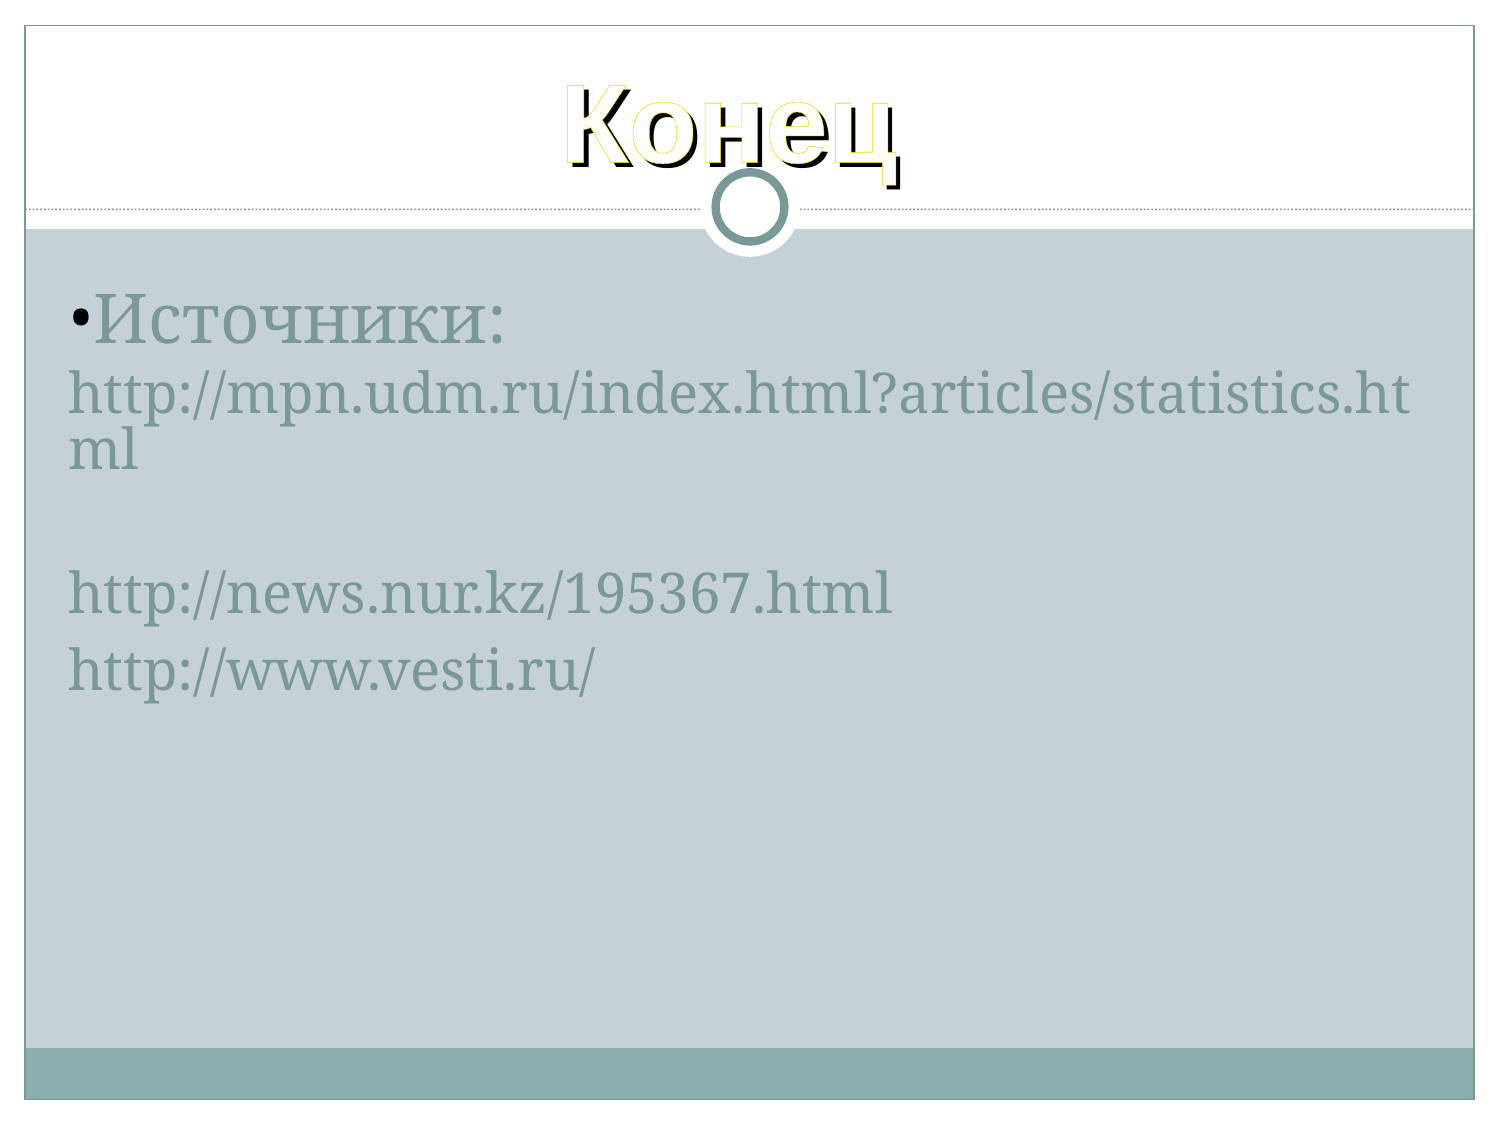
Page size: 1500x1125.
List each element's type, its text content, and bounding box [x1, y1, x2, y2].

text_box Конец [53, 43, 1404, 193]
title Источники: http://mpn.udm.ru/index.html?articles/statistics.html http://news.nur.kz/195367.html http://www.vesti.ru/ [53, 267, 1471, 597]
